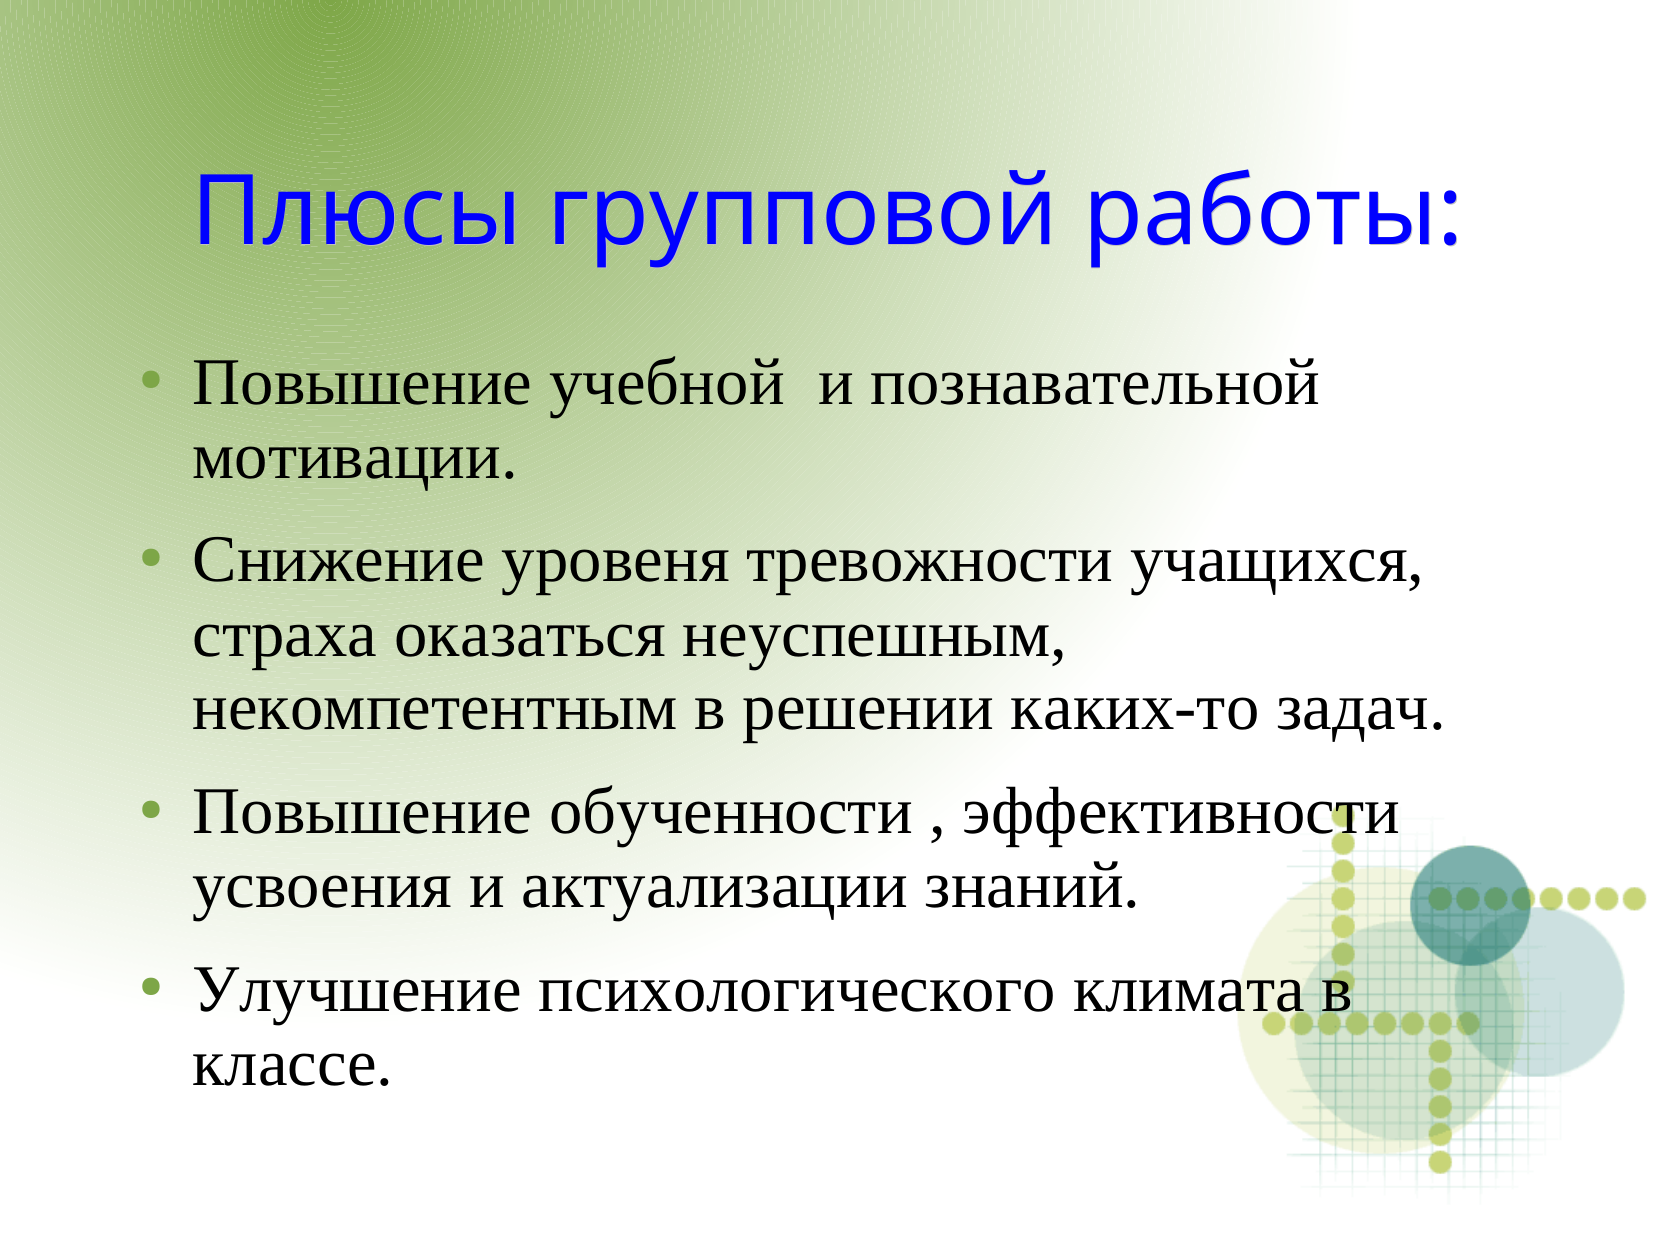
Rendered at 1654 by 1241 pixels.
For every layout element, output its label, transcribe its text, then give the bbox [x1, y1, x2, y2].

list Повышение учебной и познавательной мотивации. Снижение уровеня тревожности учащихся, страха оказаться неуспешным, некомпетентным в решении каких-то задач. Повышение обученности , эффективности усвоения и актуализации знаний. Улучшение психологического климата в классе. [121, 344, 1534, 1127]
title Плюсы групповой работы: [121, 102, 1534, 310]
picture [1224, 792, 1654, 1211]
